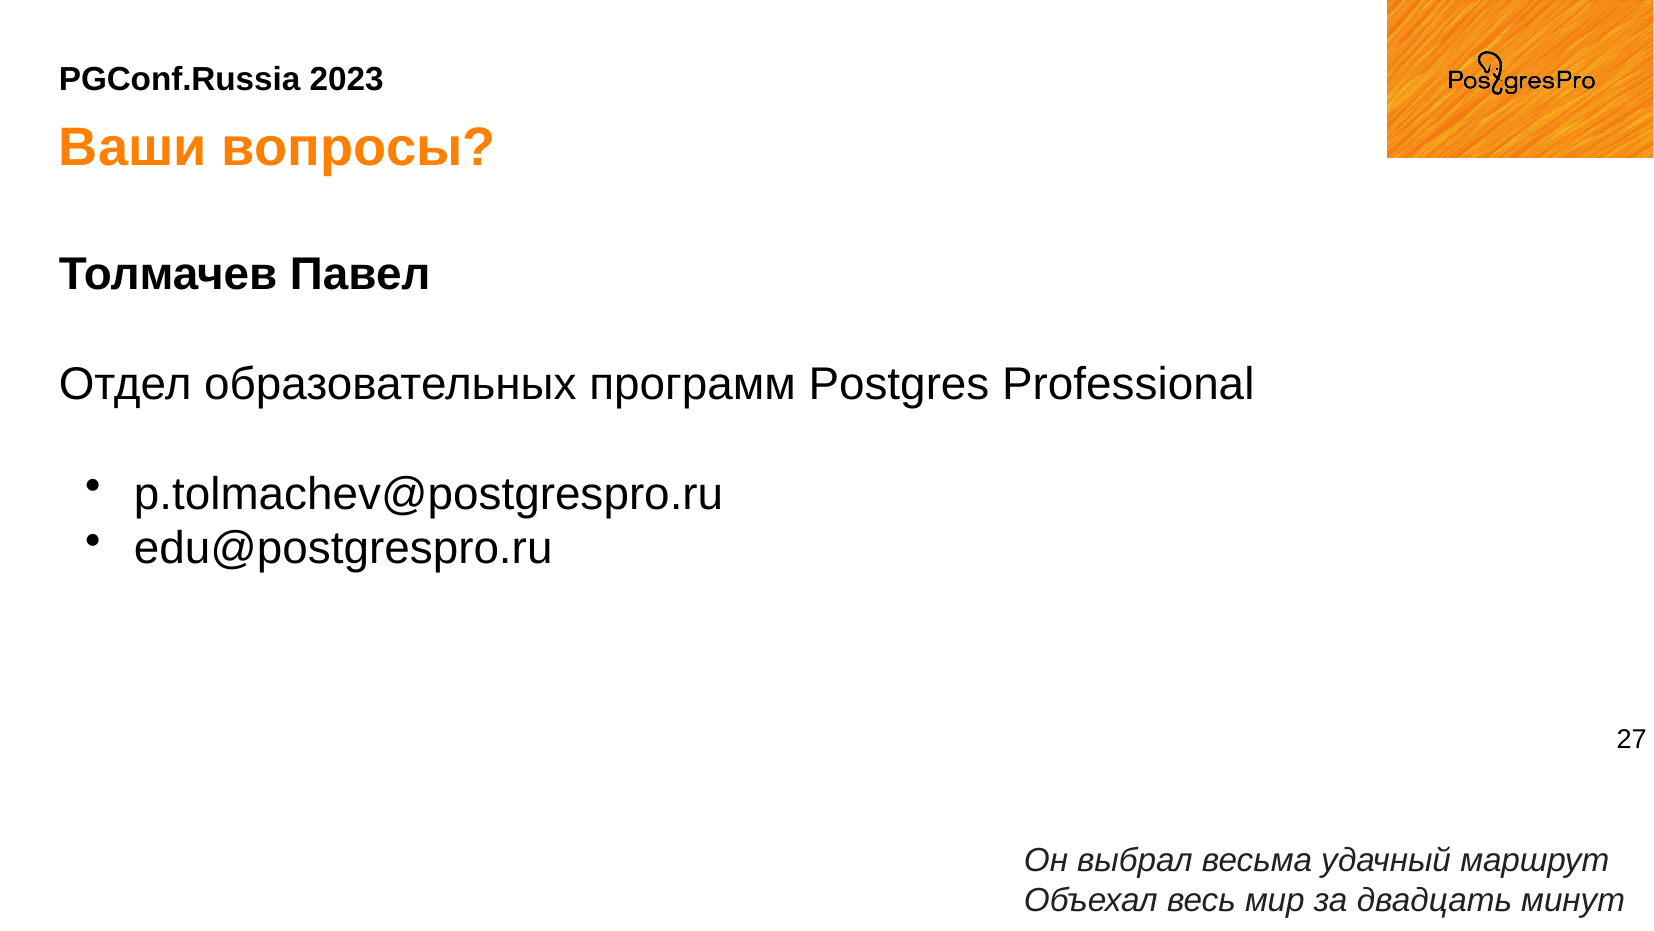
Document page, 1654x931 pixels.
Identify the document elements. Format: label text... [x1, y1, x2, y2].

text_box Он выбрал весьма удачный маршрут Объехал весь мир за двадцать минут [1008, 822, 1653, 931]
text_box PGConf.Russia 2023 [58, 47, 1388, 107]
slide_number <number> [1547, 721, 1647, 793]
text_box Ваши вопросы? [58, 112, 1388, 175]
text_box Толмачев Павел Отдел образовательных программ Postgres Professional p.tolmachev@postgrespro.ru edu@postgrespro.ru [58, 188, 1536, 898]
picture [1387, 0, 1654, 158]
